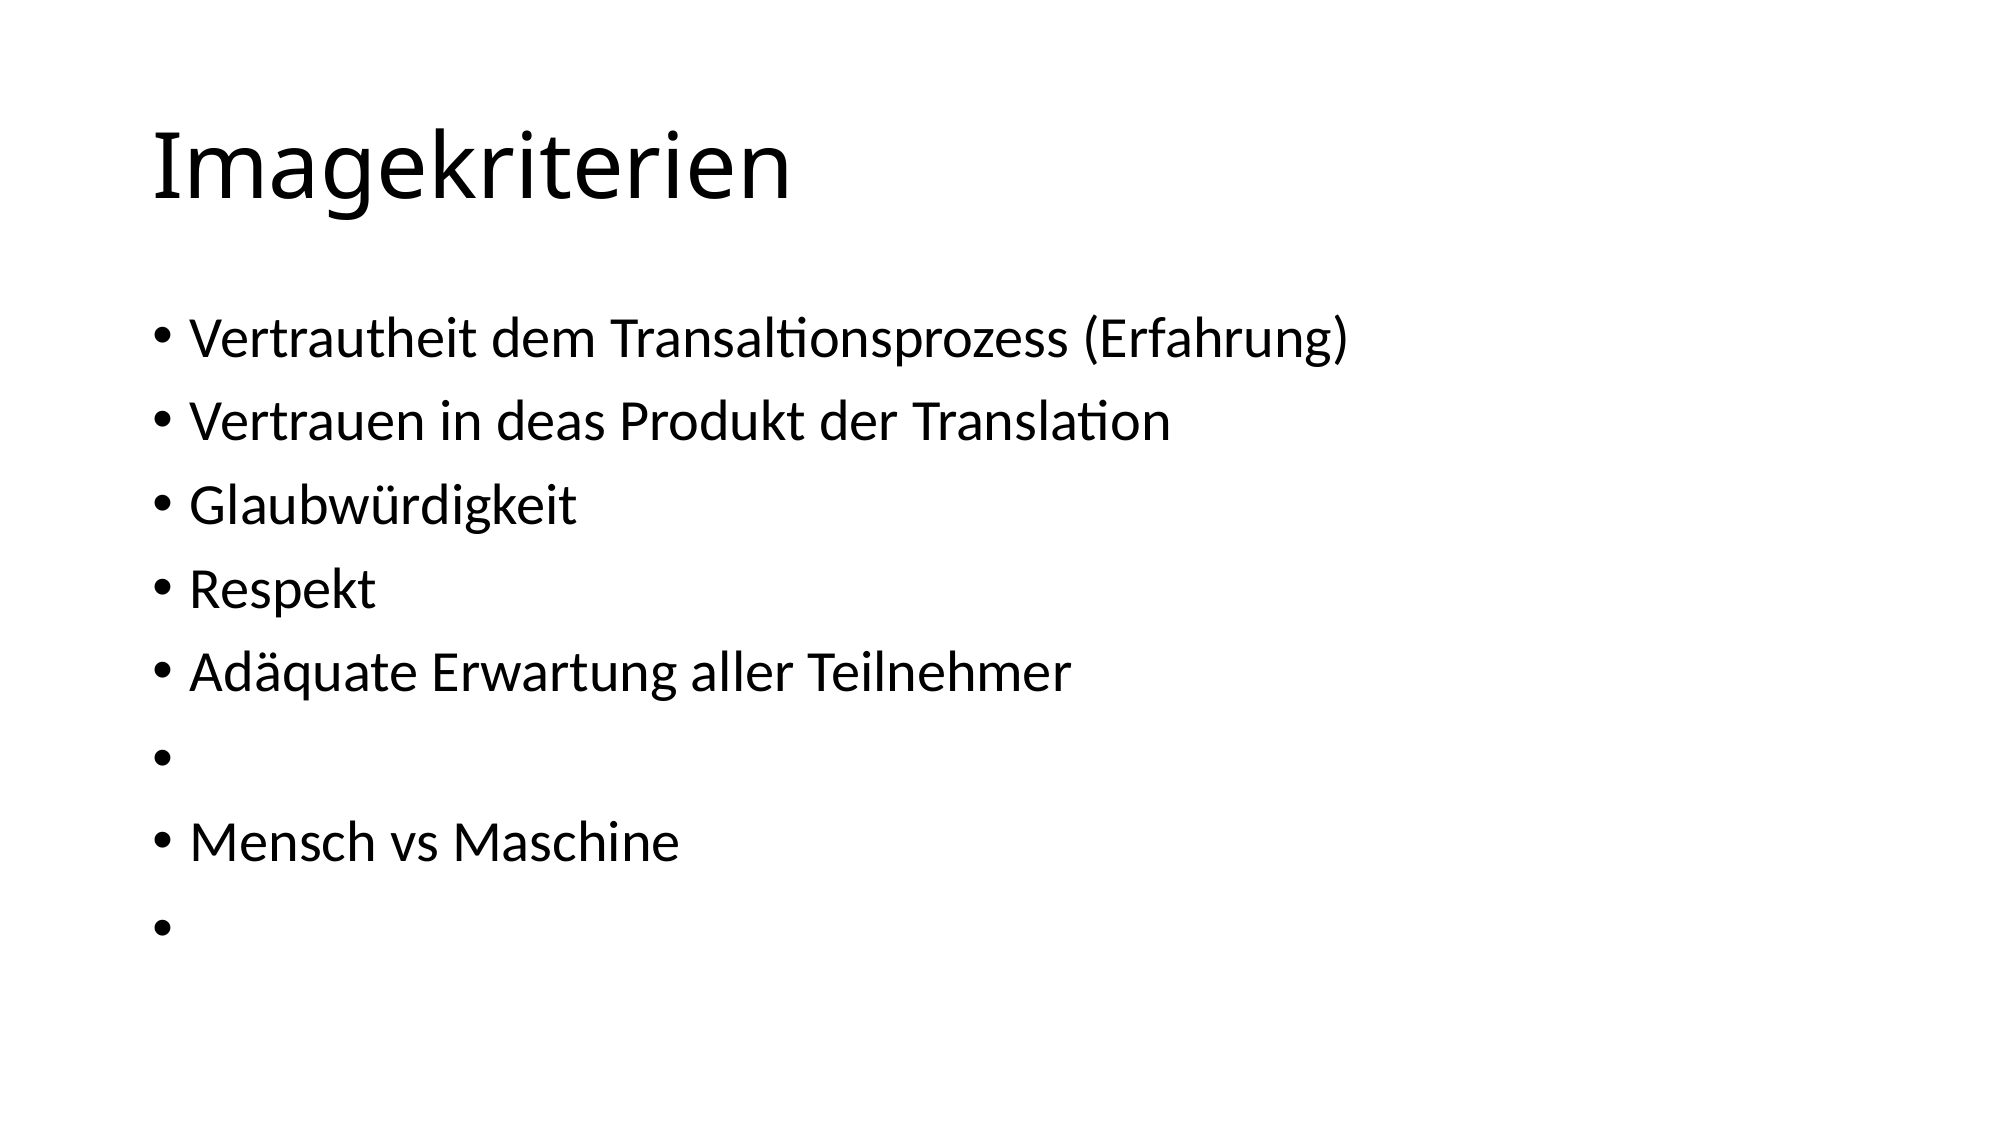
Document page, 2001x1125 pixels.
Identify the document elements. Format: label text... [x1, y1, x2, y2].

title Imagekriterien [137, 59, 1863, 278]
list Vertrautheit dem Transaltionsprozess (Erfahrung) Vertrauen in deas Produkt der Translation Glaubwürdigkeit Respekt Adäquate Erwartung aller Teilnehmer Mensch vs Maschine [137, 299, 1863, 1014]
